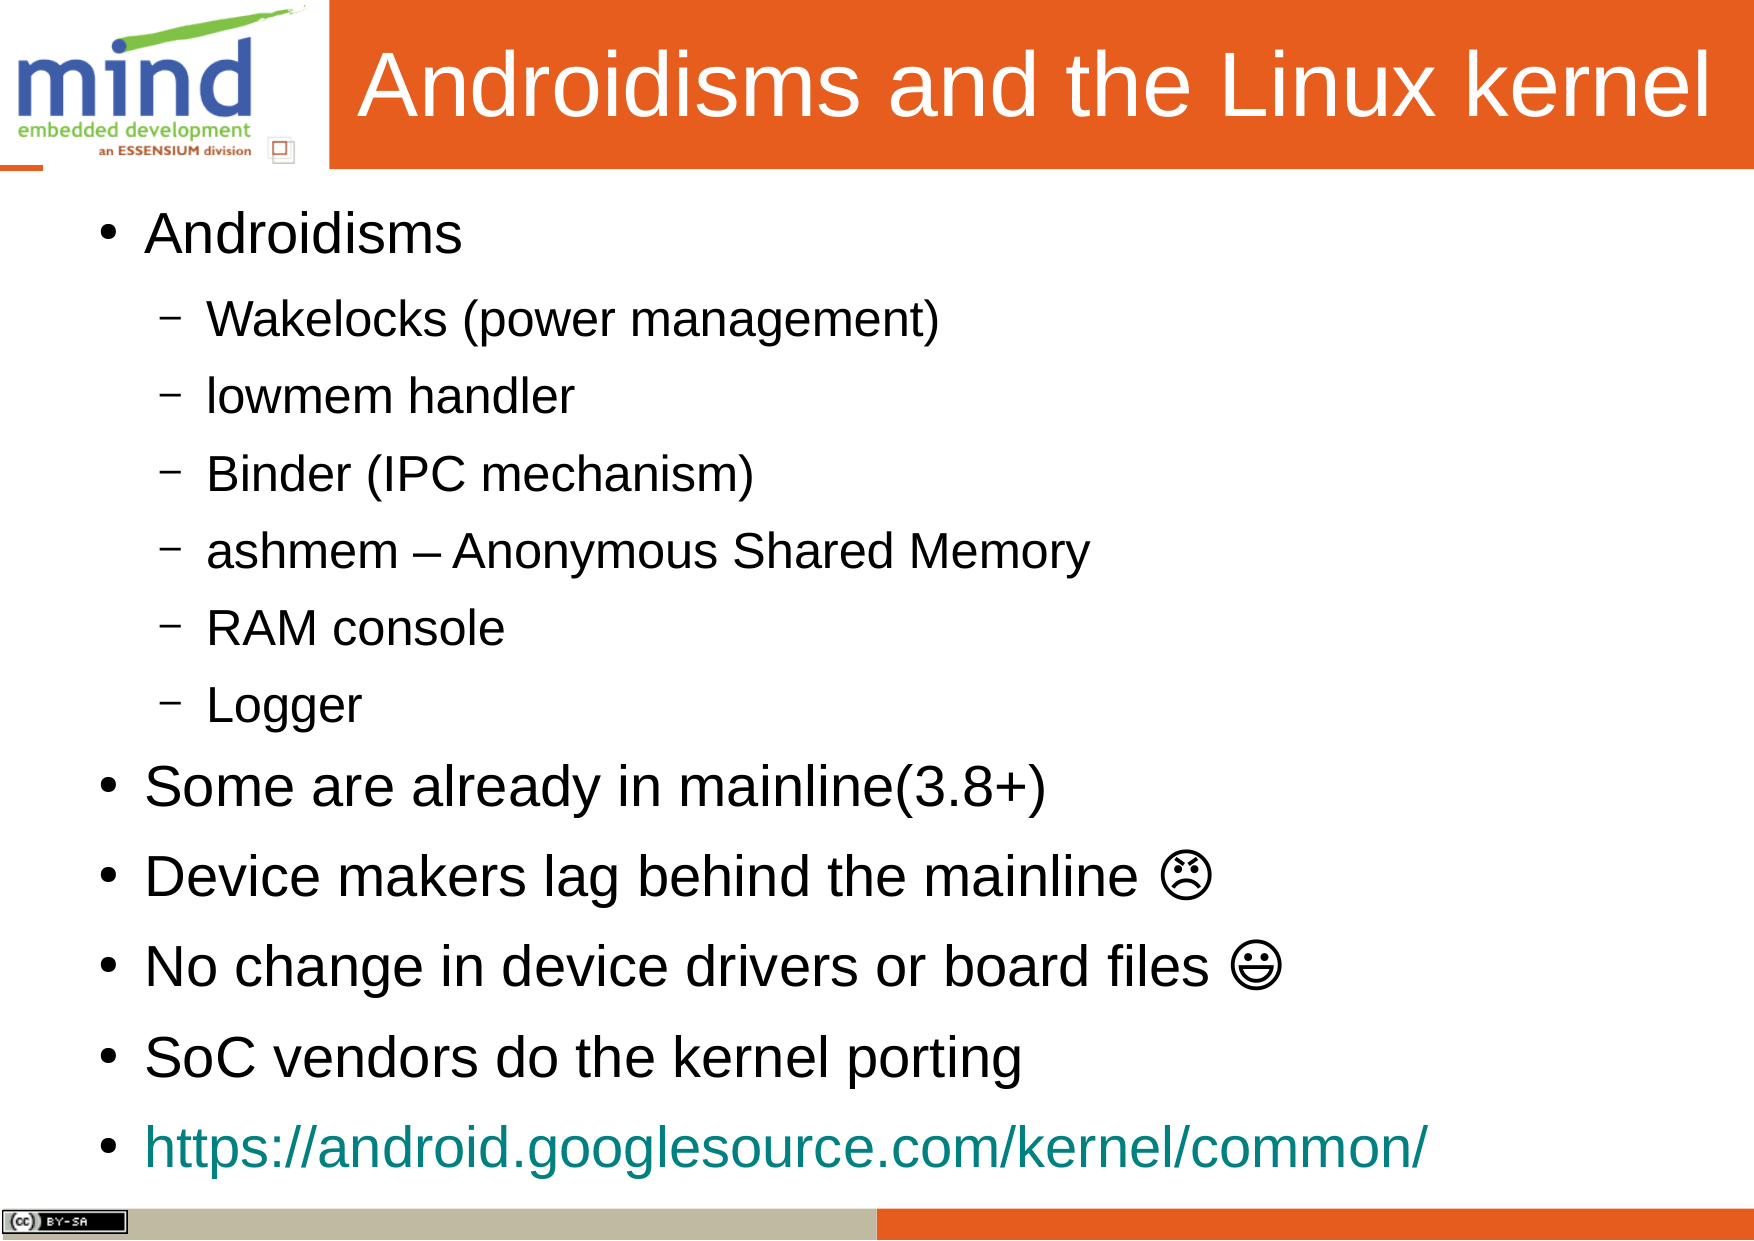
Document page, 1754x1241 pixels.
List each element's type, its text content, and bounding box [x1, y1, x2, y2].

picture [2, 1210, 128, 1234]
title Androidisms and the Linux kernel [329, 0, 1744, 170]
list Androidisms Wakelocks (power management) lowmem handler Binder (IPC mechanism) ashmem – Anonymous Shared Memory RAM console Logger Some are already in mainline(3.8+) Device makers lag behind the mainline 😠 No change in device drivers or board files 😃 SoC vendors do the kernel porting https://android.googlesource.com/kernel/common/ [82, 200, 1662, 1193]
picture [5, 5, 322, 164]
